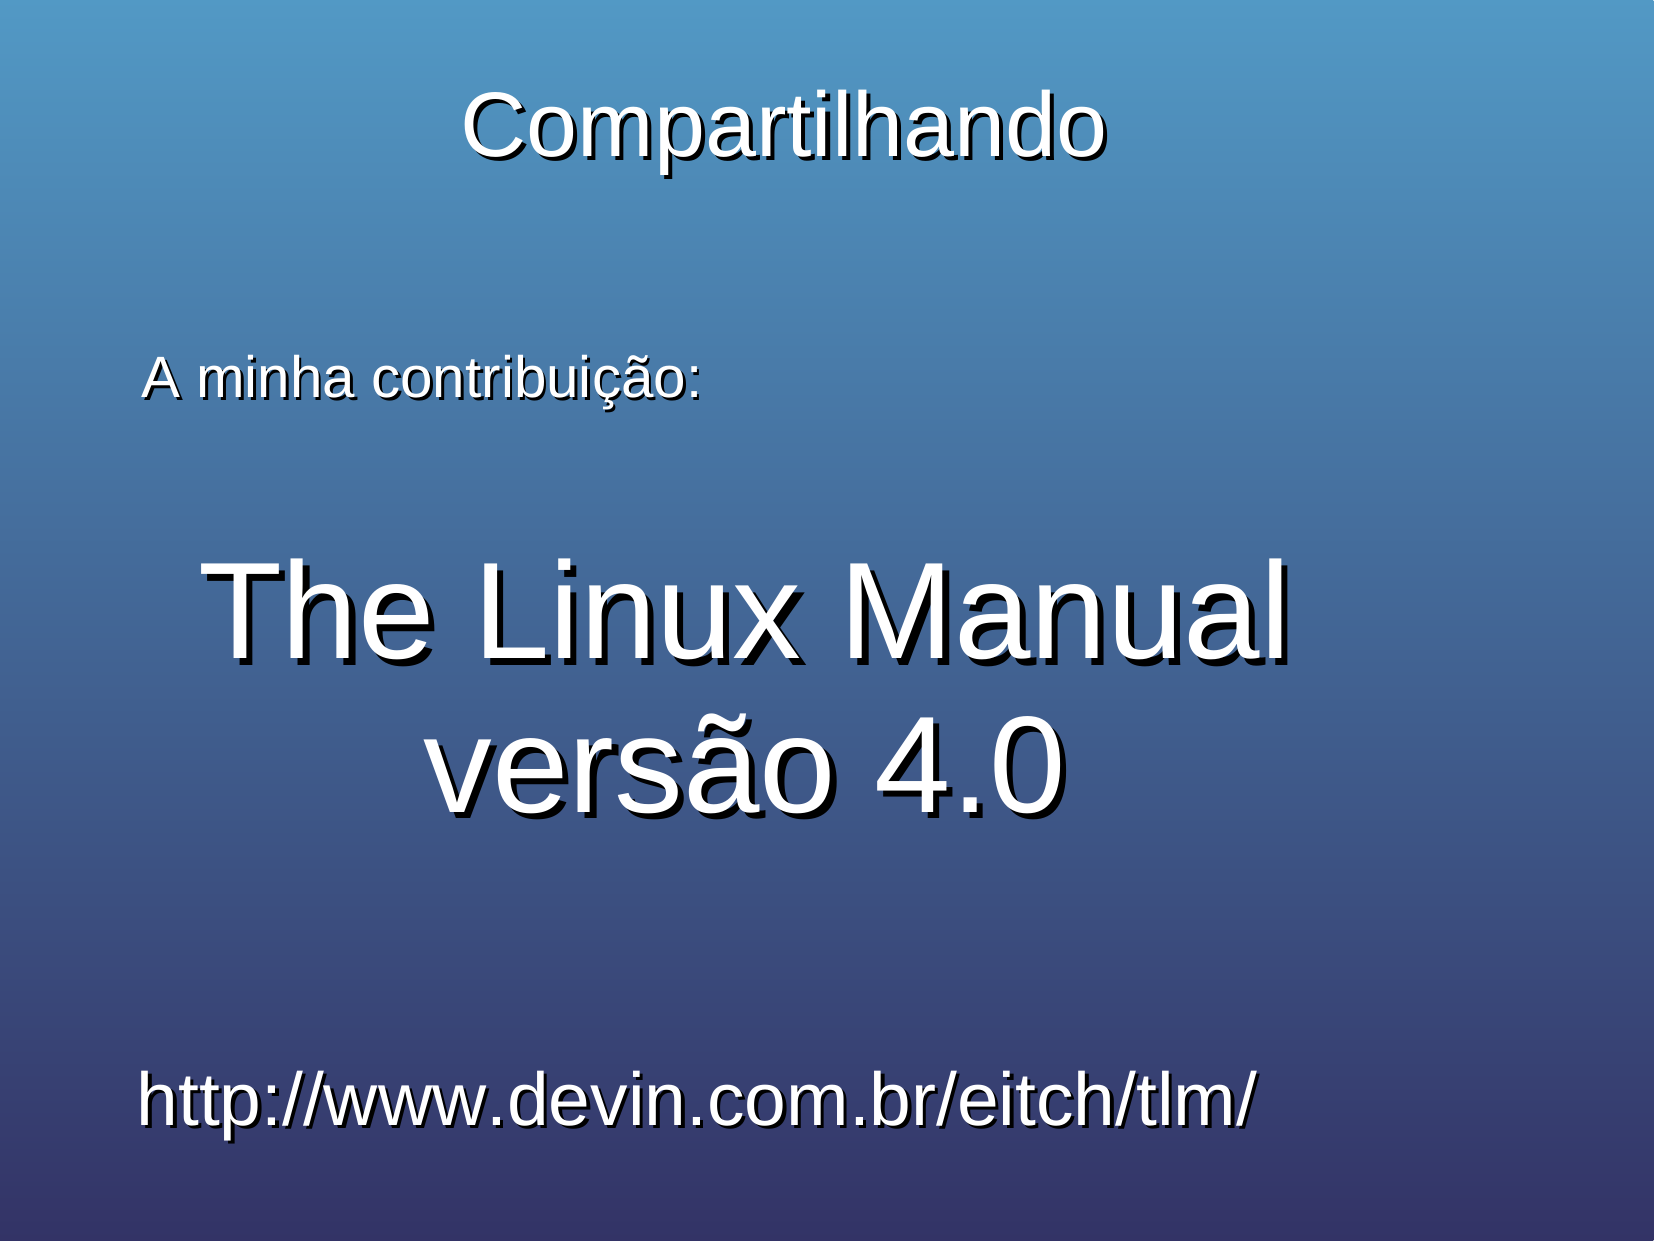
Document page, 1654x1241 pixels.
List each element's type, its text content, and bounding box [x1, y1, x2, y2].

text_box The Linux Manual versão 4.0 [112, 527, 1272, 850]
text_box [0, 0, 1654, 1241]
text_box Compartilhando [375, 65, 1088, 184]
text_box A minha contribuição: [75, 337, 751, 418]
text_box http://www.devin.com.br/eitch/tlm/ [51, 1050, 1216, 1149]
